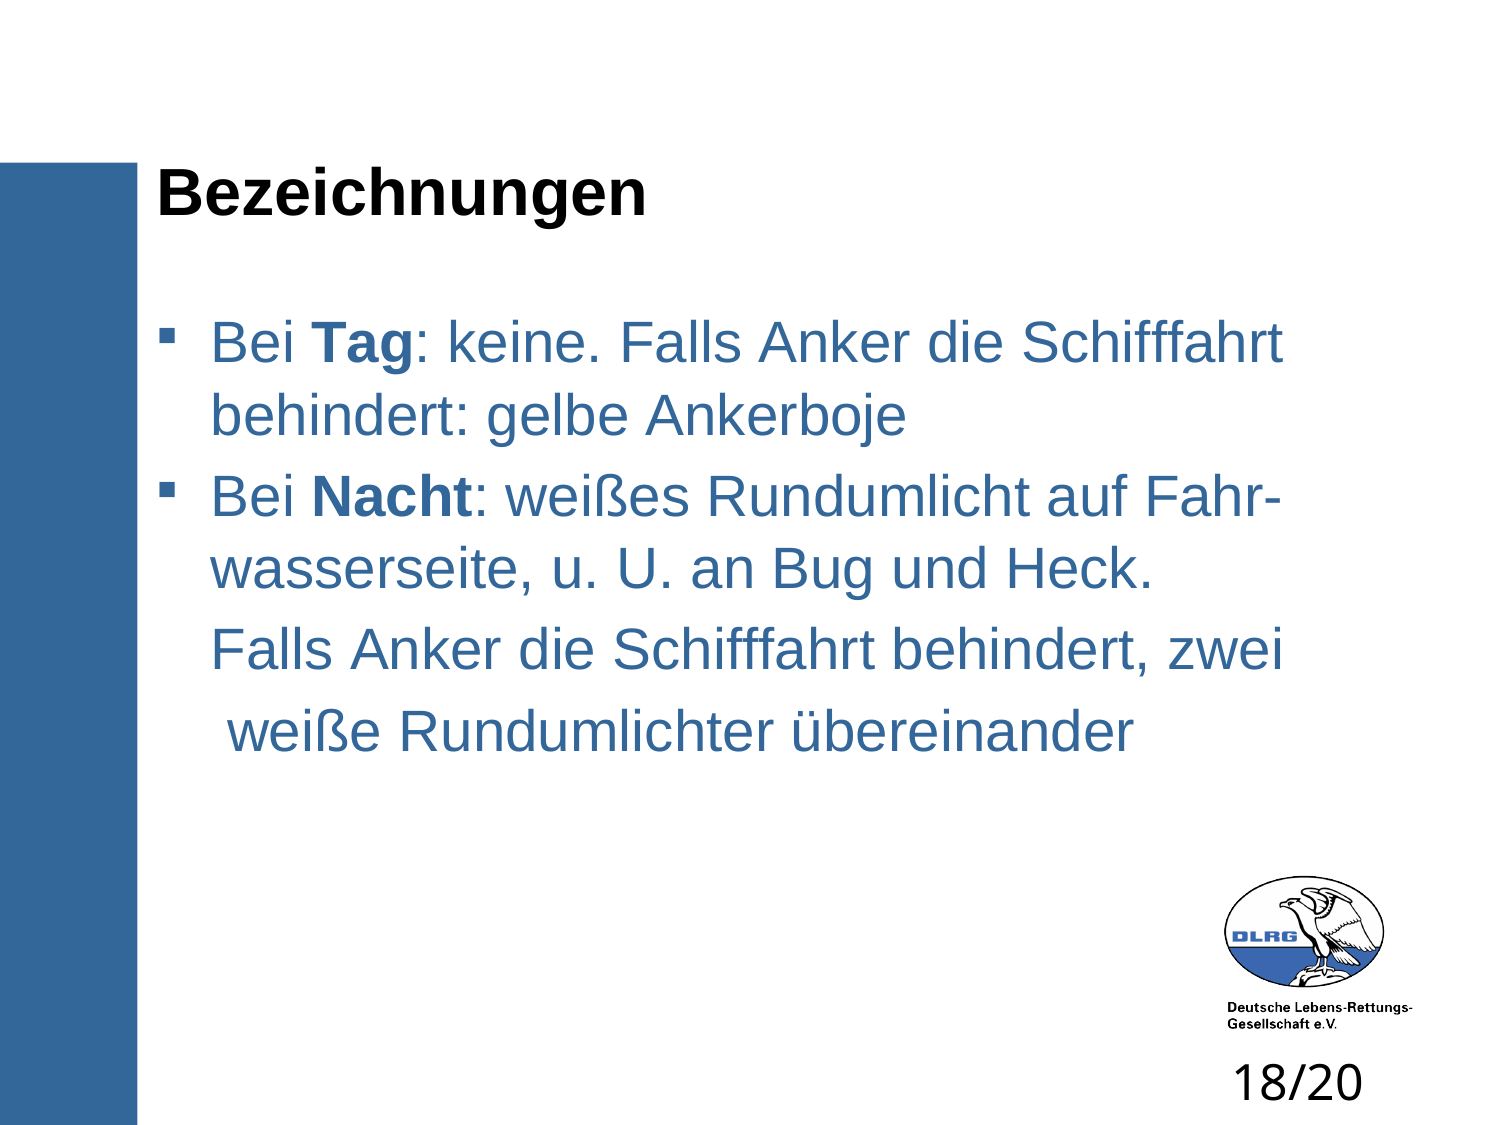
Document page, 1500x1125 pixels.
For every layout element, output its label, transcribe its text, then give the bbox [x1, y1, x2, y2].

text_box <Nummer>/20 [1216, 1055, 1500, 1125]
picture [1224, 914, 1413, 1030]
title Bezeichnungen [156, 100, 1429, 286]
text_box Bei Tag: keine. Falls Anker die Schifffahrt behindert: gelbe Ankerboje Bei Nacht: weißes Rundumlicht auf Fahr- wasserseite, u. U. an Bug und Heck. Falls Anker die Schifffahrt behindert, zwei weiße Rundumlichter übereinander [157, 302, 1458, 914]
